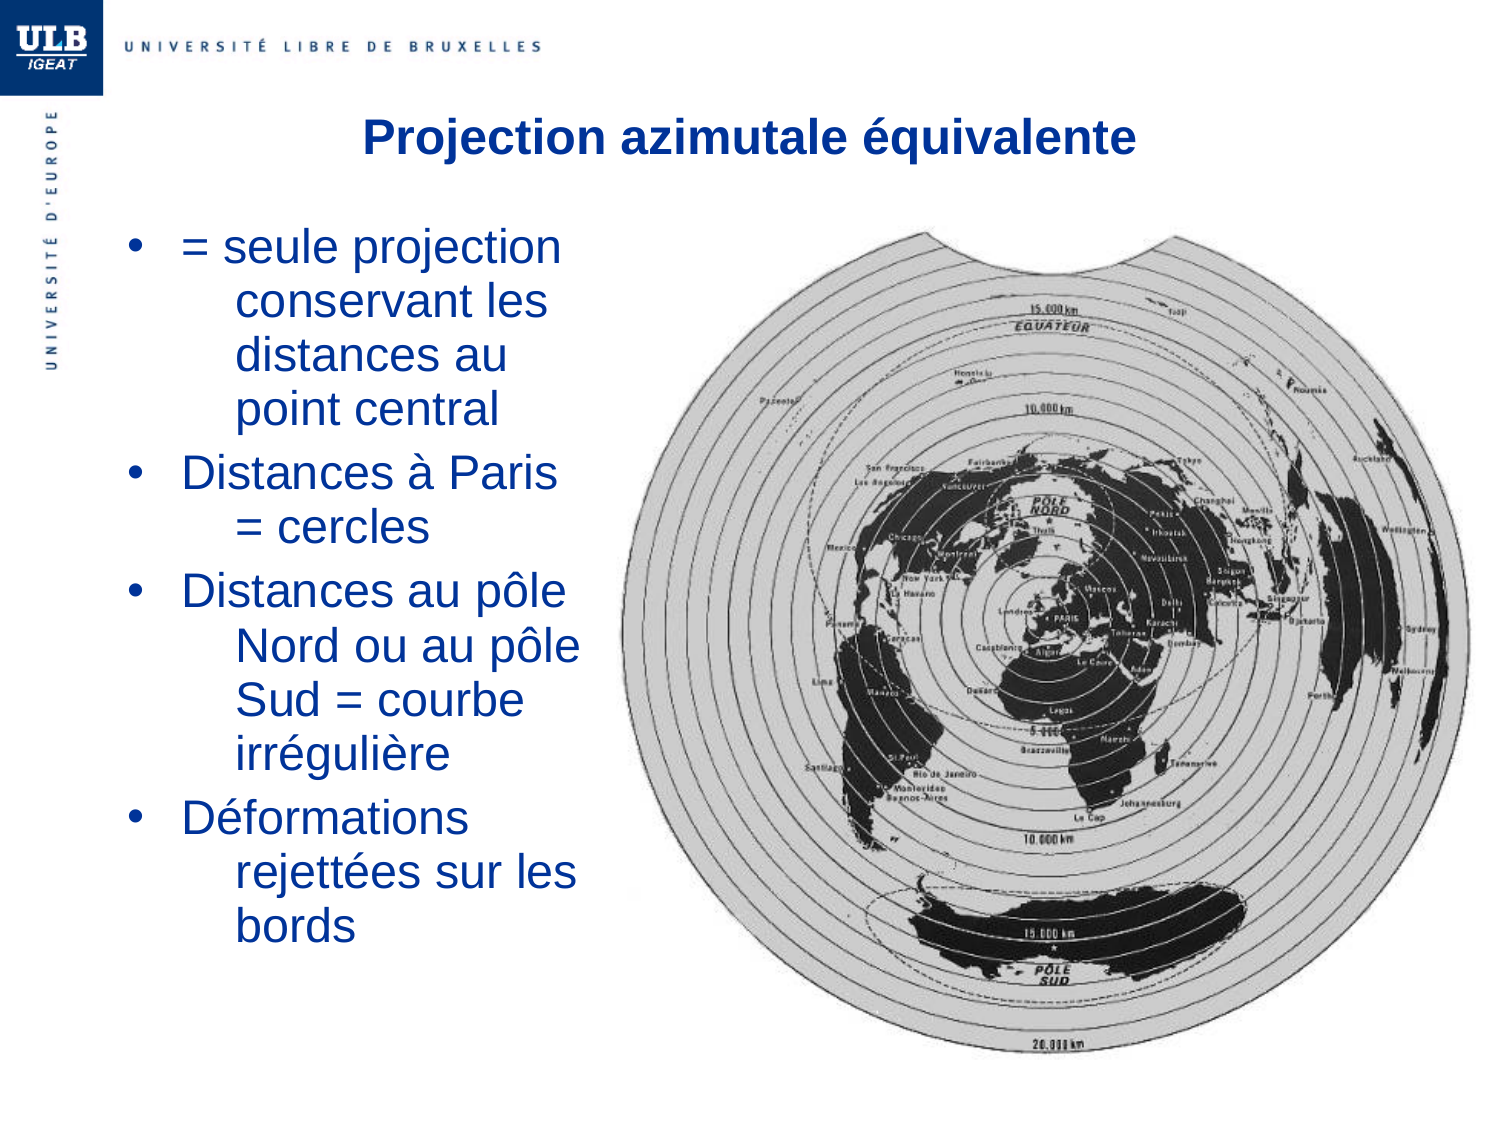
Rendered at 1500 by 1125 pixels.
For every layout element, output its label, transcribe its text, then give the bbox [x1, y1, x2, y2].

picture [0, 0, 1500, 1125]
title Projection azimutale équivalente [112, 99, 1388, 175]
list = seule projection conservant les distances au point central Distances à Paris = cercles Distances au pôle Nord ou au pôle Sud = courbe irrégulière Déformations rejettées sur les bords [112, 212, 597, 1000]
